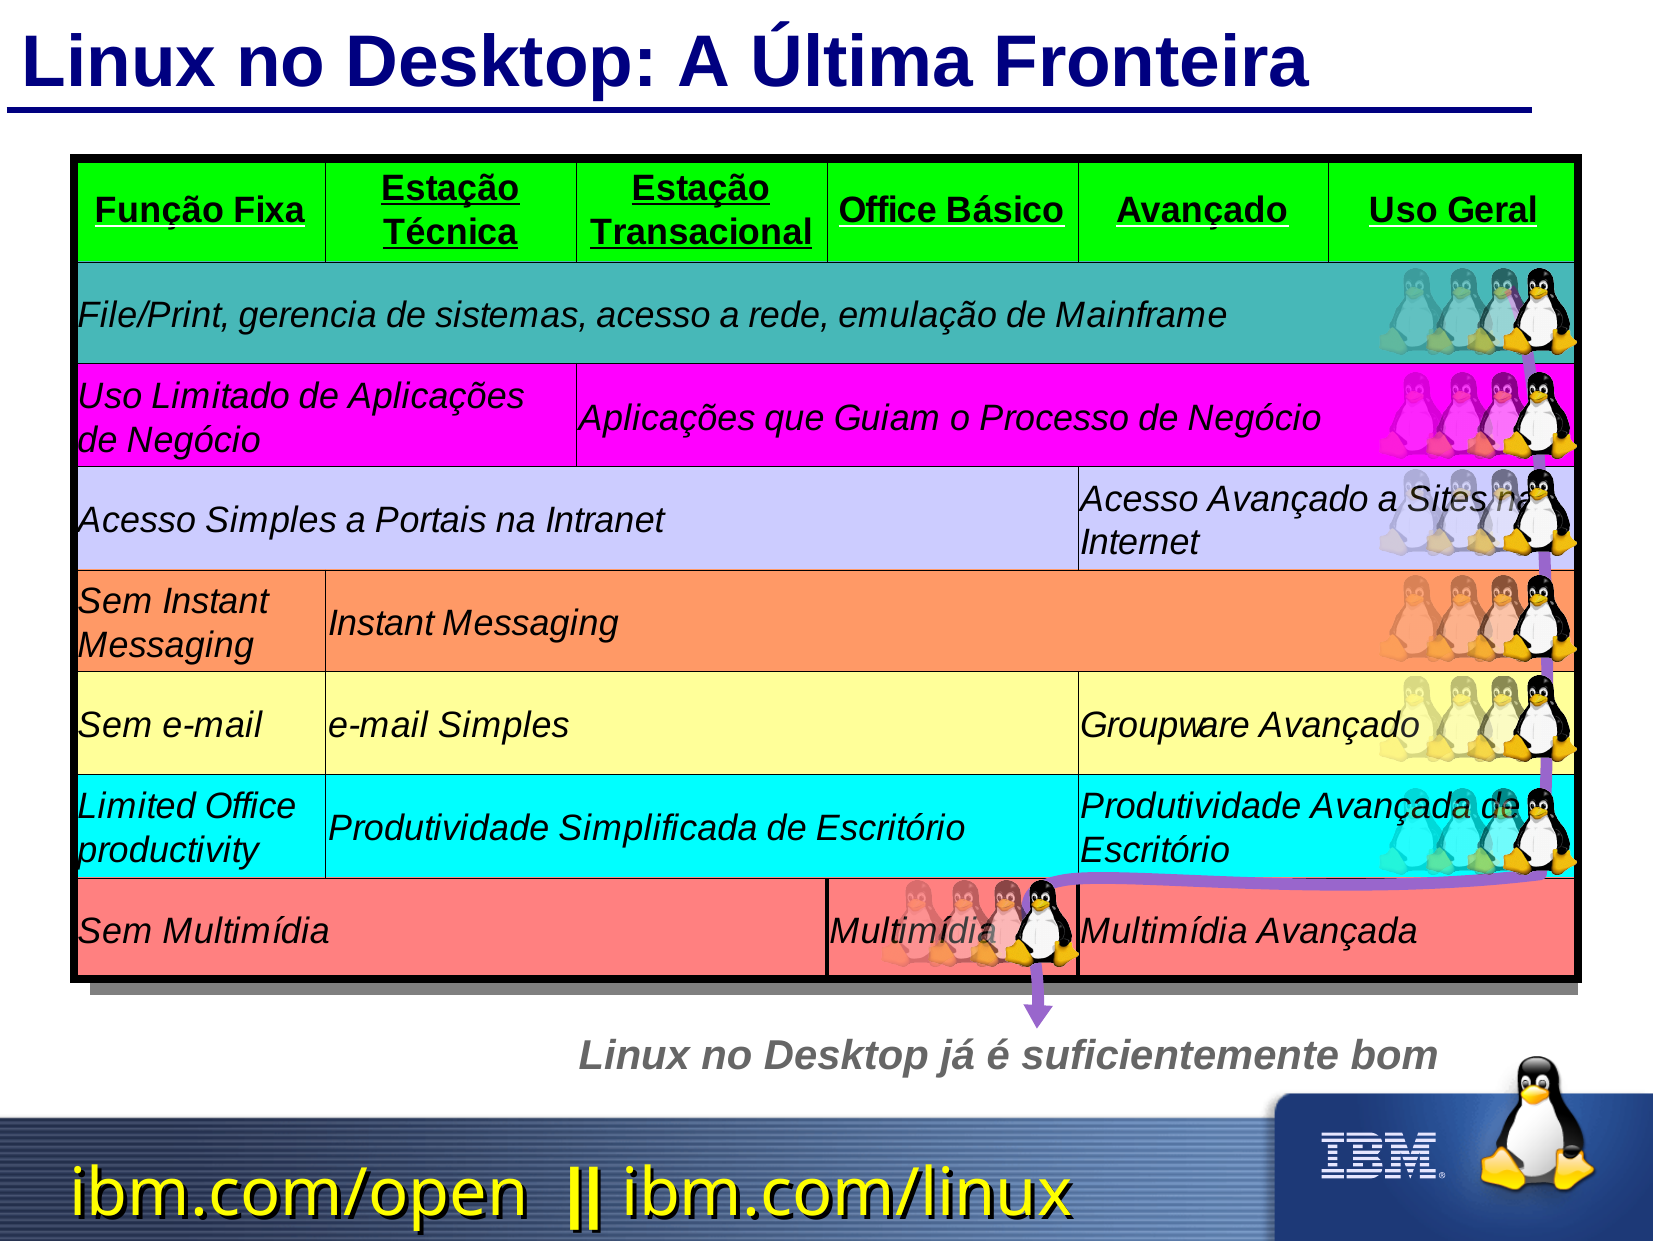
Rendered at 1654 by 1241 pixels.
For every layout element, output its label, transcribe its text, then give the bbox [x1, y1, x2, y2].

picture [1379, 469, 1577, 556]
text_box Linux no Desktop: A Última Fronteira [21, 14, 1459, 97]
picture [1379, 268, 1577, 355]
picture [0, 1055, 1653, 1241]
picture [1379, 575, 1577, 662]
picture [1379, 788, 1577, 875]
picture [881, 880, 1079, 967]
picture [1379, 372, 1577, 459]
text_box Linux no Desktop já é suficientemente bom [578, 1028, 1449, 1155]
chart [67, 151, 1586, 1056]
picture [1379, 675, 1577, 762]
